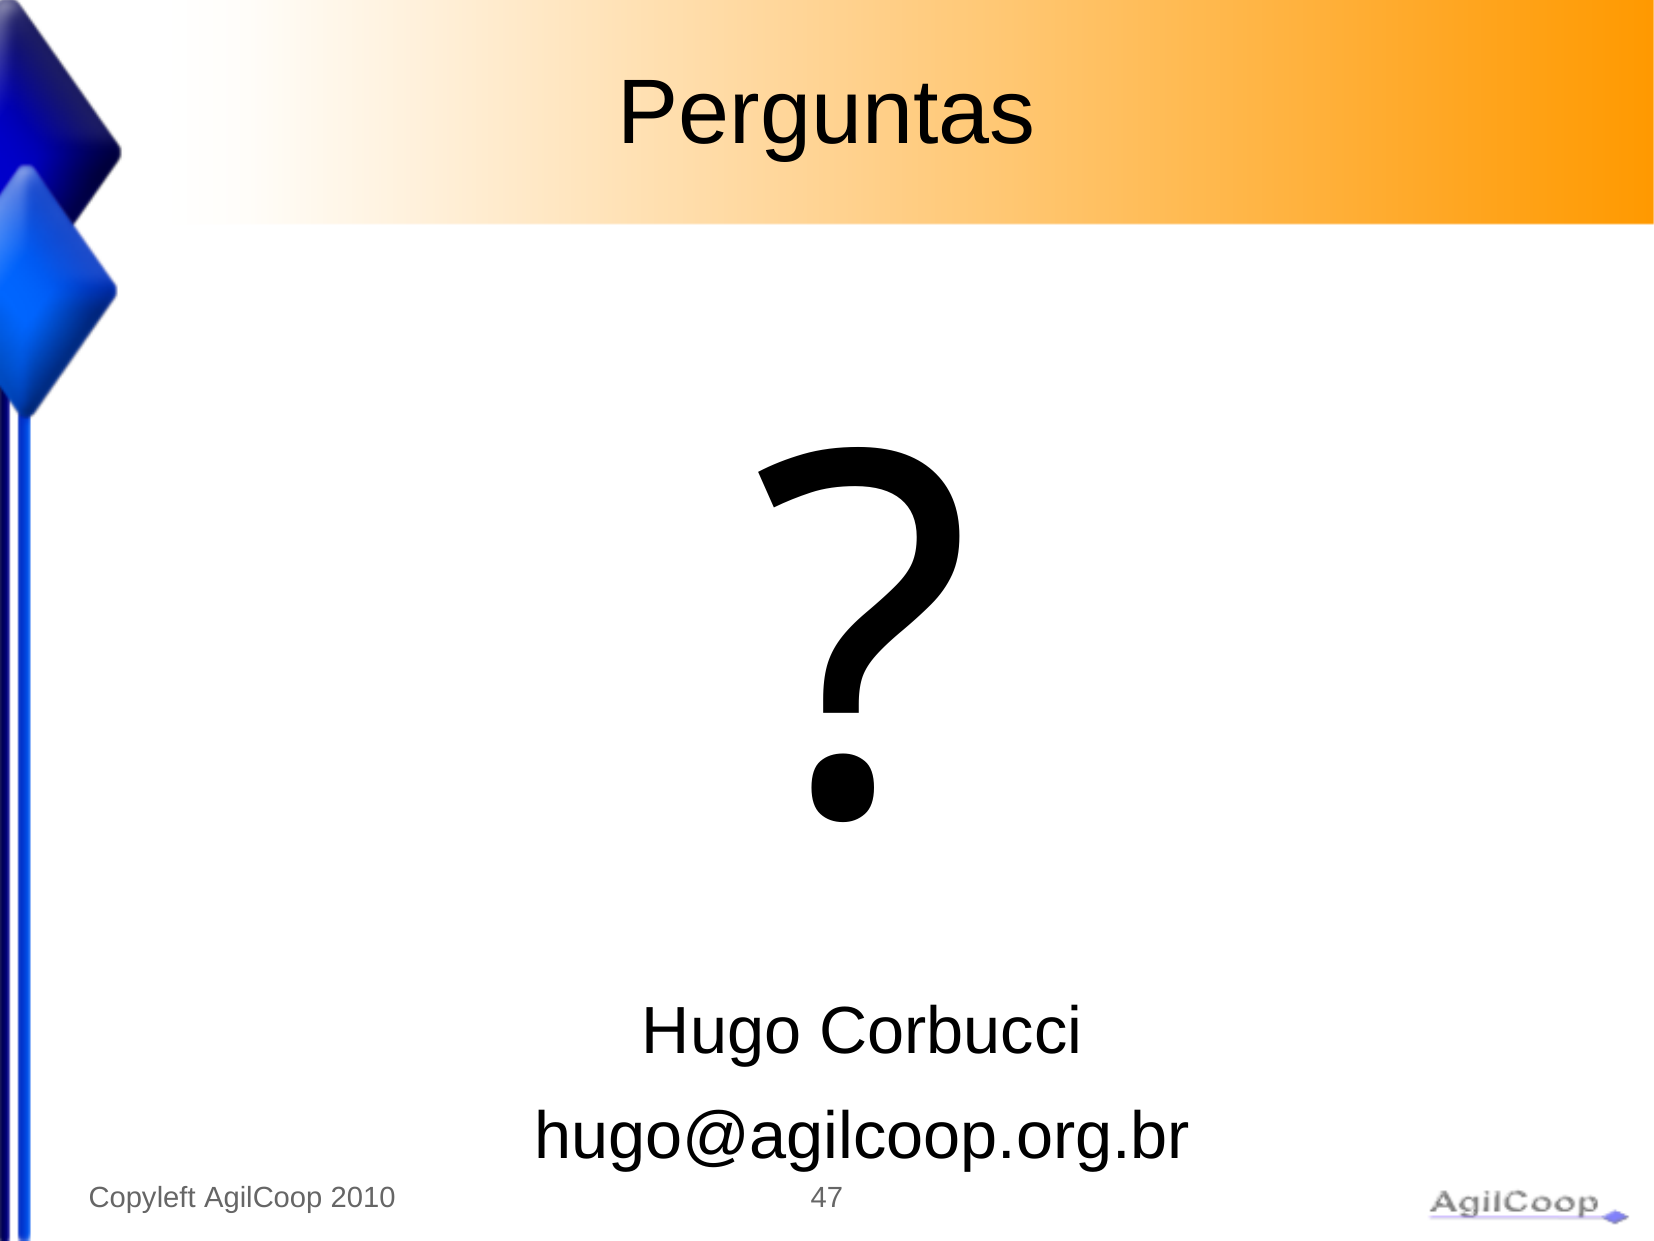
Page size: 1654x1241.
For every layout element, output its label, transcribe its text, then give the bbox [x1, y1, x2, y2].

list ? Hugo Corbucci hugo@agilcoop.org.br [118, 271, 1607, 1108]
picture [0, 0, 1654, 1241]
title Perguntas [82, 8, 1571, 216]
